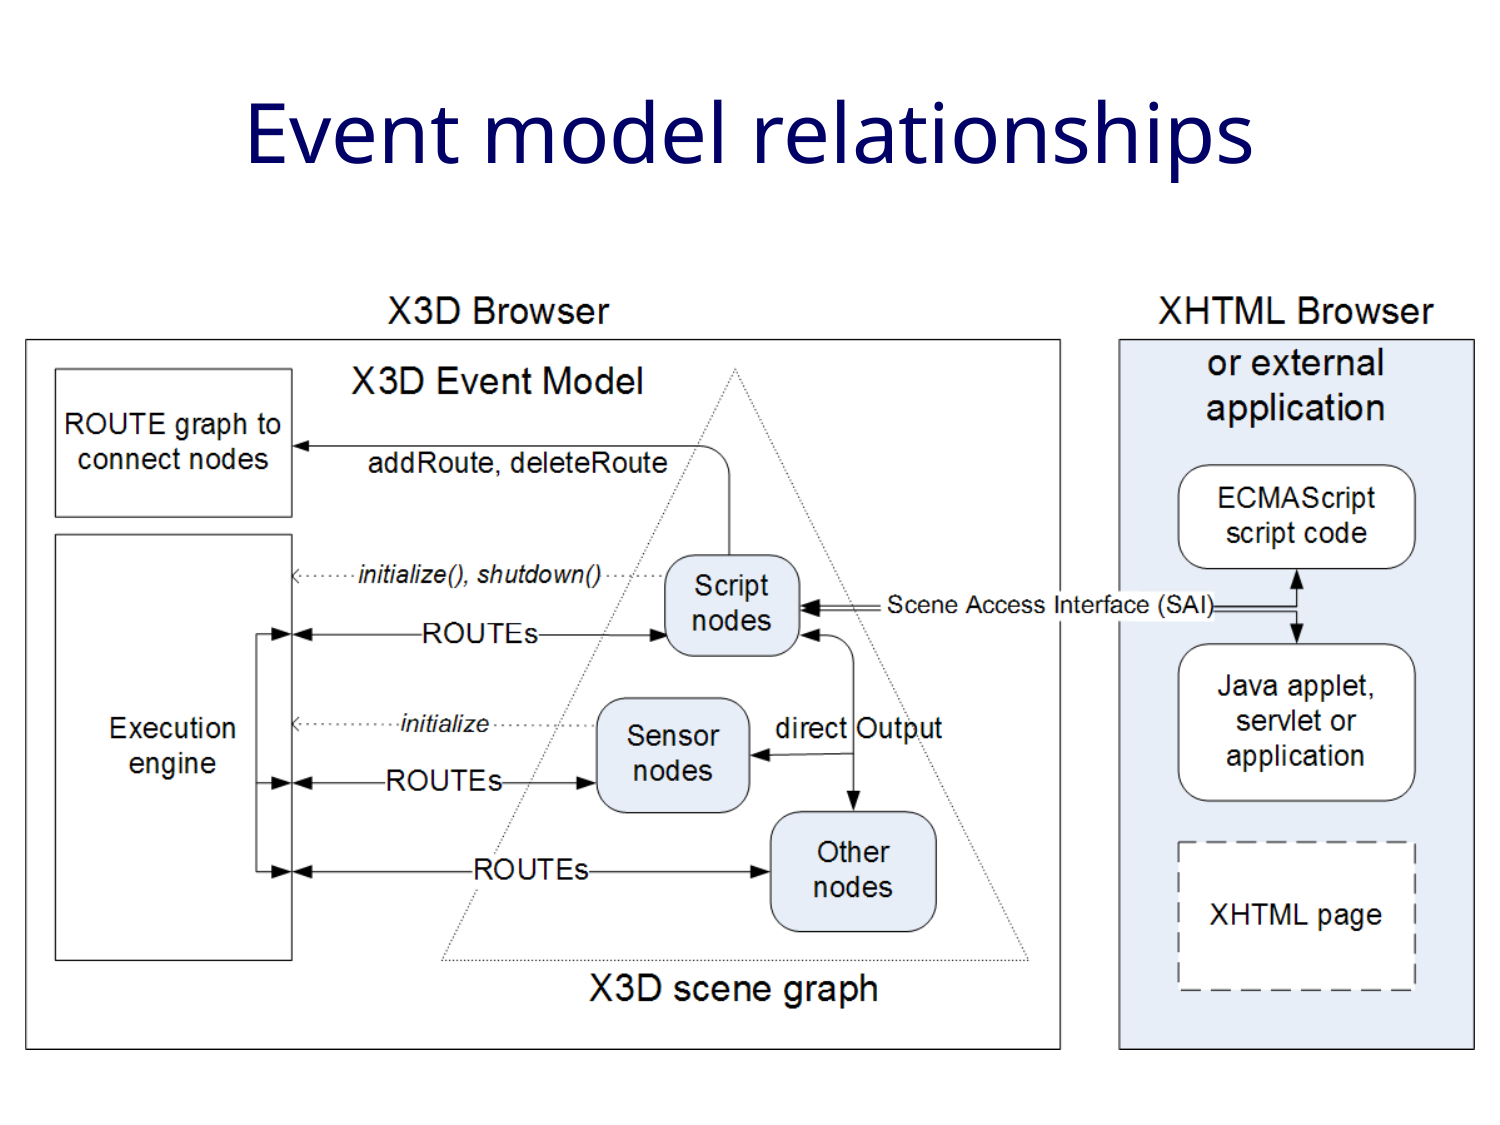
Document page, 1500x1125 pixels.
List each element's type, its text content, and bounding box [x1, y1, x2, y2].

title Event model relationships [112, 37, 1388, 226]
picture [25, 284, 1475, 1051]
